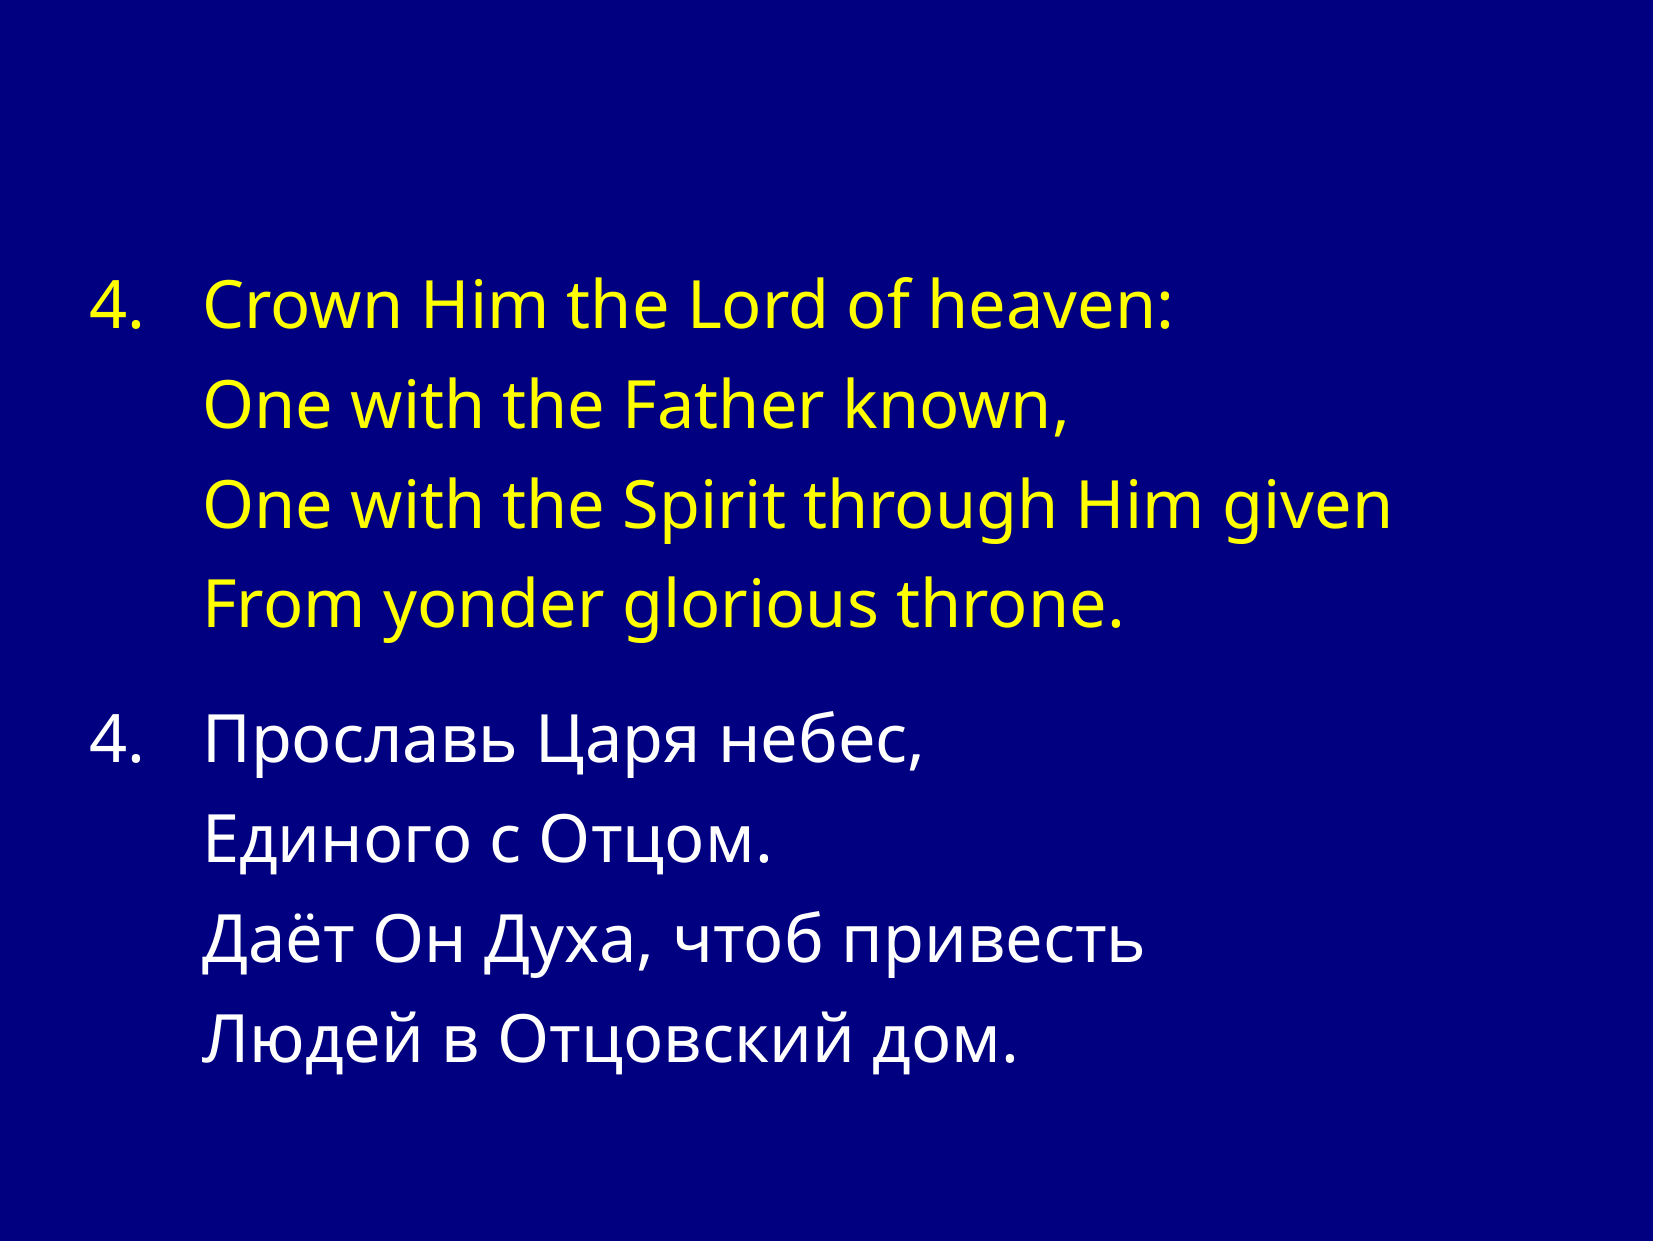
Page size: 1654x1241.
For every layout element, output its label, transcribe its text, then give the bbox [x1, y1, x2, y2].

text_box 4. Crown Him the Lord of heaven: One with the Father known, One with the Spirit through Him given From yonder glorious throne. [75, 150, 1651, 638]
text_box 4. Прославь Царя небес, Единого с Отцом. Даёт Он Духа, чтоб привесть Людей в Отцовский дом. [75, 675, 1576, 1163]
